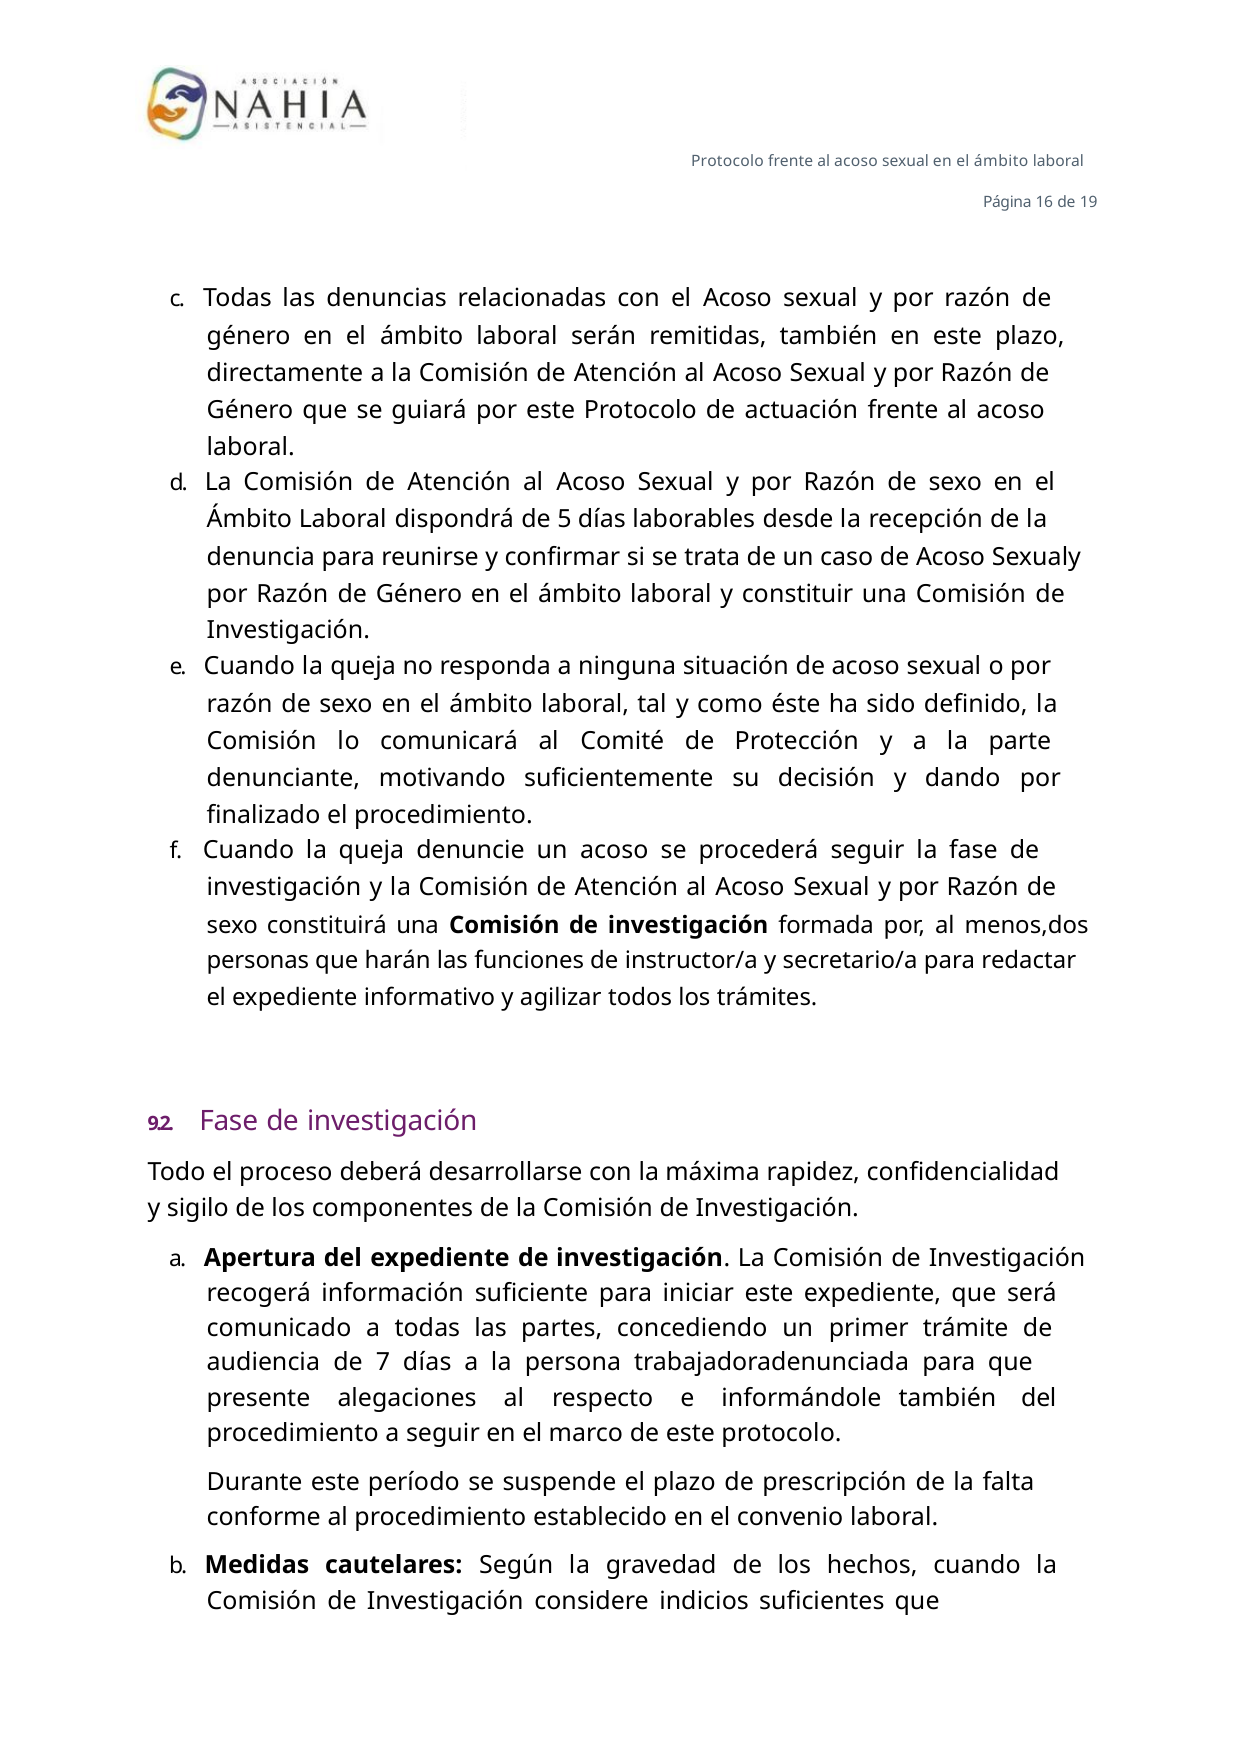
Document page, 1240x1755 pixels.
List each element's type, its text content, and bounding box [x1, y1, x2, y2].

text_box [135, 65, 467, 171]
text_box Comisión de Investigación considere indicios suficientes que [206, 1584, 983, 1615]
text_box b. Medidas cautelares: Según la gravedad de los hechos, cuando la [169, 1548, 1119, 1579]
text_box Durante este período se suspende el plazo de prescripción de la falta conforme al procedimiento establecido en el convenio laboral. [206, 1465, 1119, 1531]
text_box c. Todas las denuncias relacionadas con el Acoso sexual y por razón de género en el ámbito laboral serán remitidas, también en este plazo, directamente a la Comisión de Atención al Acoso Sexual y por Razón de Género que se guiará por este Protocolo de actuación frente al acoso laboral. [169, 281, 1119, 461]
text_box a. Apertura del expediente de investigación. La Comisión de Investigación recogerá información suficiente para iniciar este expediente, que será comunicado a todas las partes, concediendo un primer trámite de audiencia de 7 días a la persona trabajadoradenunciada para que presente alegaciones al respecto e informándole también del procedimiento a seguir en el marco de este protocolo. [169, 1240, 1119, 1447]
text_box d. La Comisión de Atención al Acoso Sexual y por Razón de sexo en el Ámbito Laboral dispondrá de 5 días laborables desde la recepción de la denuncia para reunirse y confirmar si se trata de un caso de Acoso Sexualy por Razón de Género en el ámbito laboral y constituir una Comisión de Investigación. [169, 465, 1120, 645]
text_box f. Cuando la queja denuncie un acoso se procederá seguir la fase de investigación y la Comisión de Atención al Acoso Sexual y por Razón de sexo constituirá una Comisión de investigación formada por, al menos,dos personas que harán las funciones de instructor/a y secretario/a para redactar el expediente informativo y agilizar todos los trámites. [169, 833, 1119, 1011]
text_box Todo el proceso deberá desarrollarse con la máxima rapidez, confidencialidad y sigilo de los componentes de la Comisión de Investigación. [147, 1155, 1118, 1222]
text_box 9.2. Fase de investigación [147, 1102, 524, 1137]
text_box e. Cuando la queja no responda a ninguna situación de acoso sexual o por razón de sexo en el ámbito laboral, tal y como éste ha sido definido, la Comisión lo comunicará al Comité de Protección y a la parte denunciante, motivando suficientemente su decisión y dando por finalizado el procedimiento. [169, 650, 1119, 830]
text_box Protocolo frente al acoso sexual en el ámbito laboral Página 16 de 19 [691, 150, 1119, 212]
